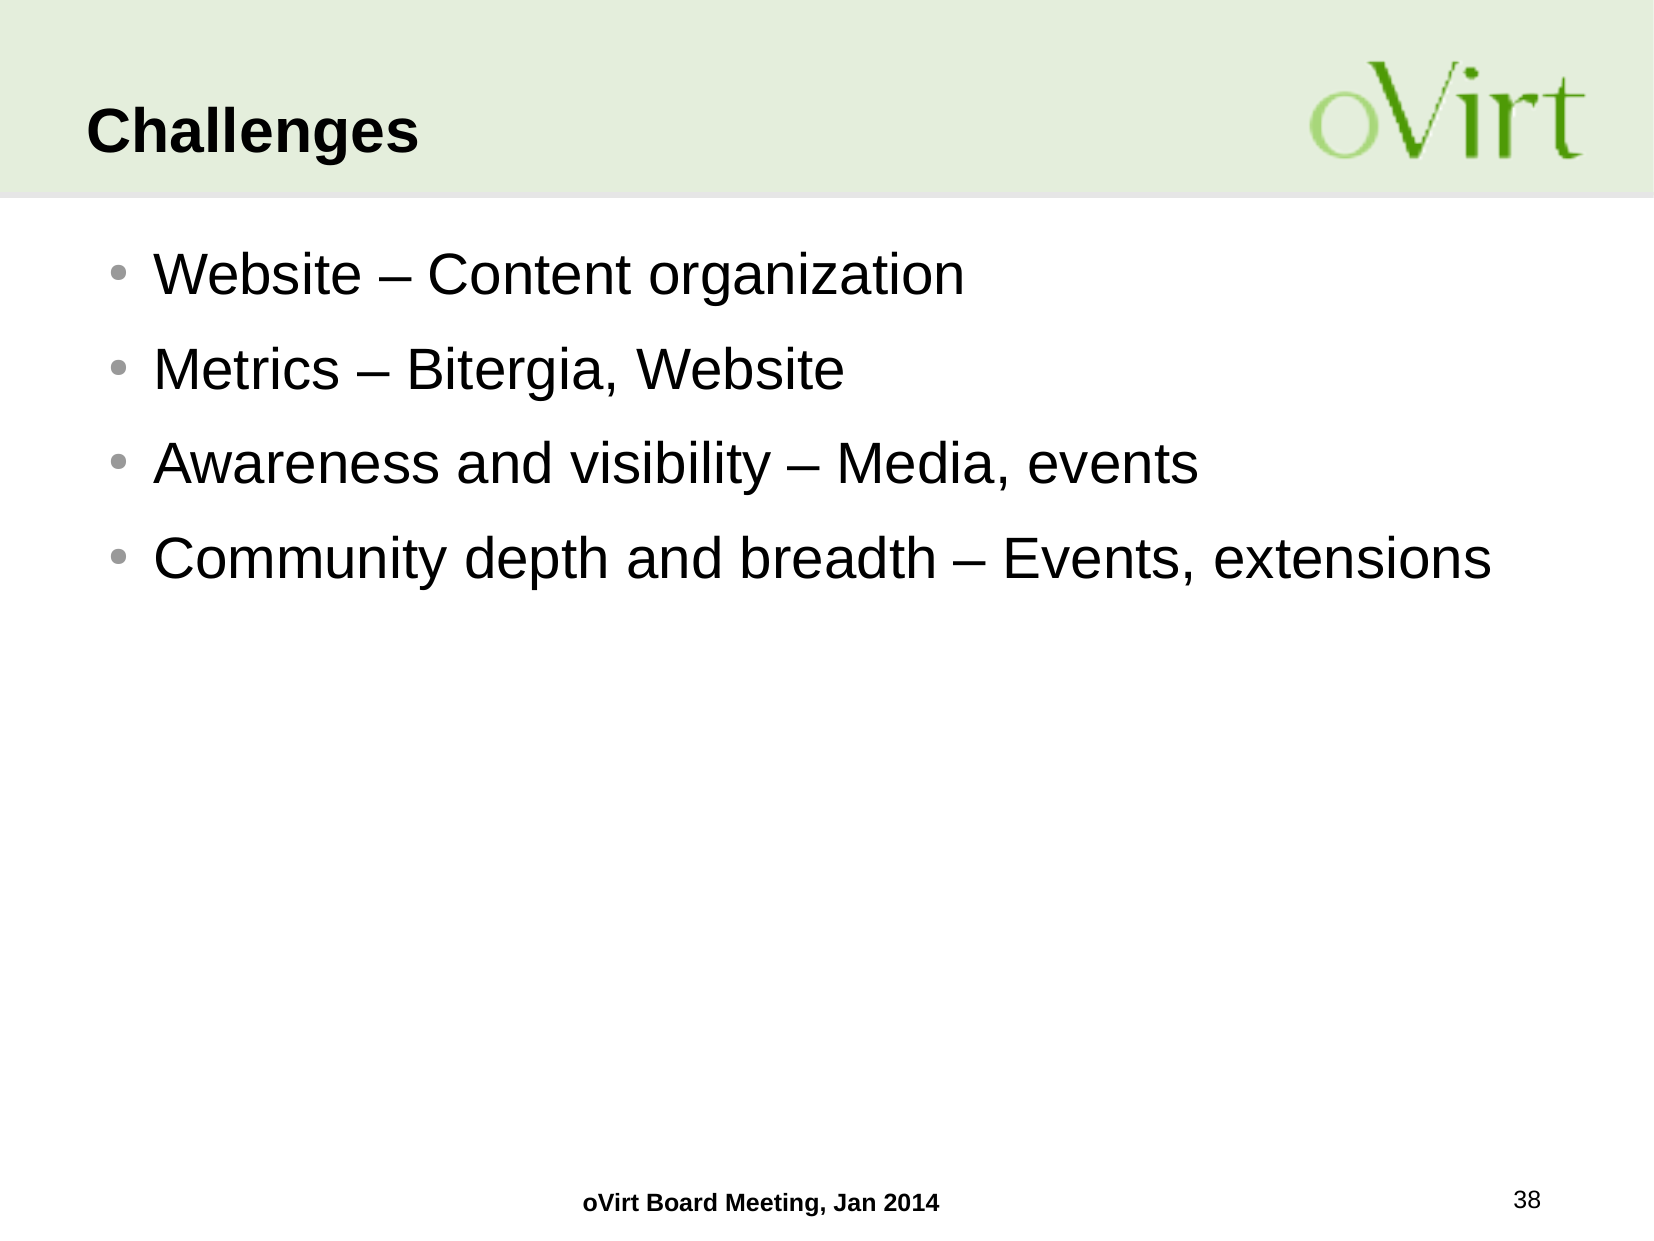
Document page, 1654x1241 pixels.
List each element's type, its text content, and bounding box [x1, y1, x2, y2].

title Challenges [86, 36, 1307, 225]
picture [1307, 36, 1613, 180]
list Website – Content organization Metrics – Bitergia, Website Awareness and visibility – Media, events Community depth and breadth – Events, extensions [93, 241, 1582, 932]
